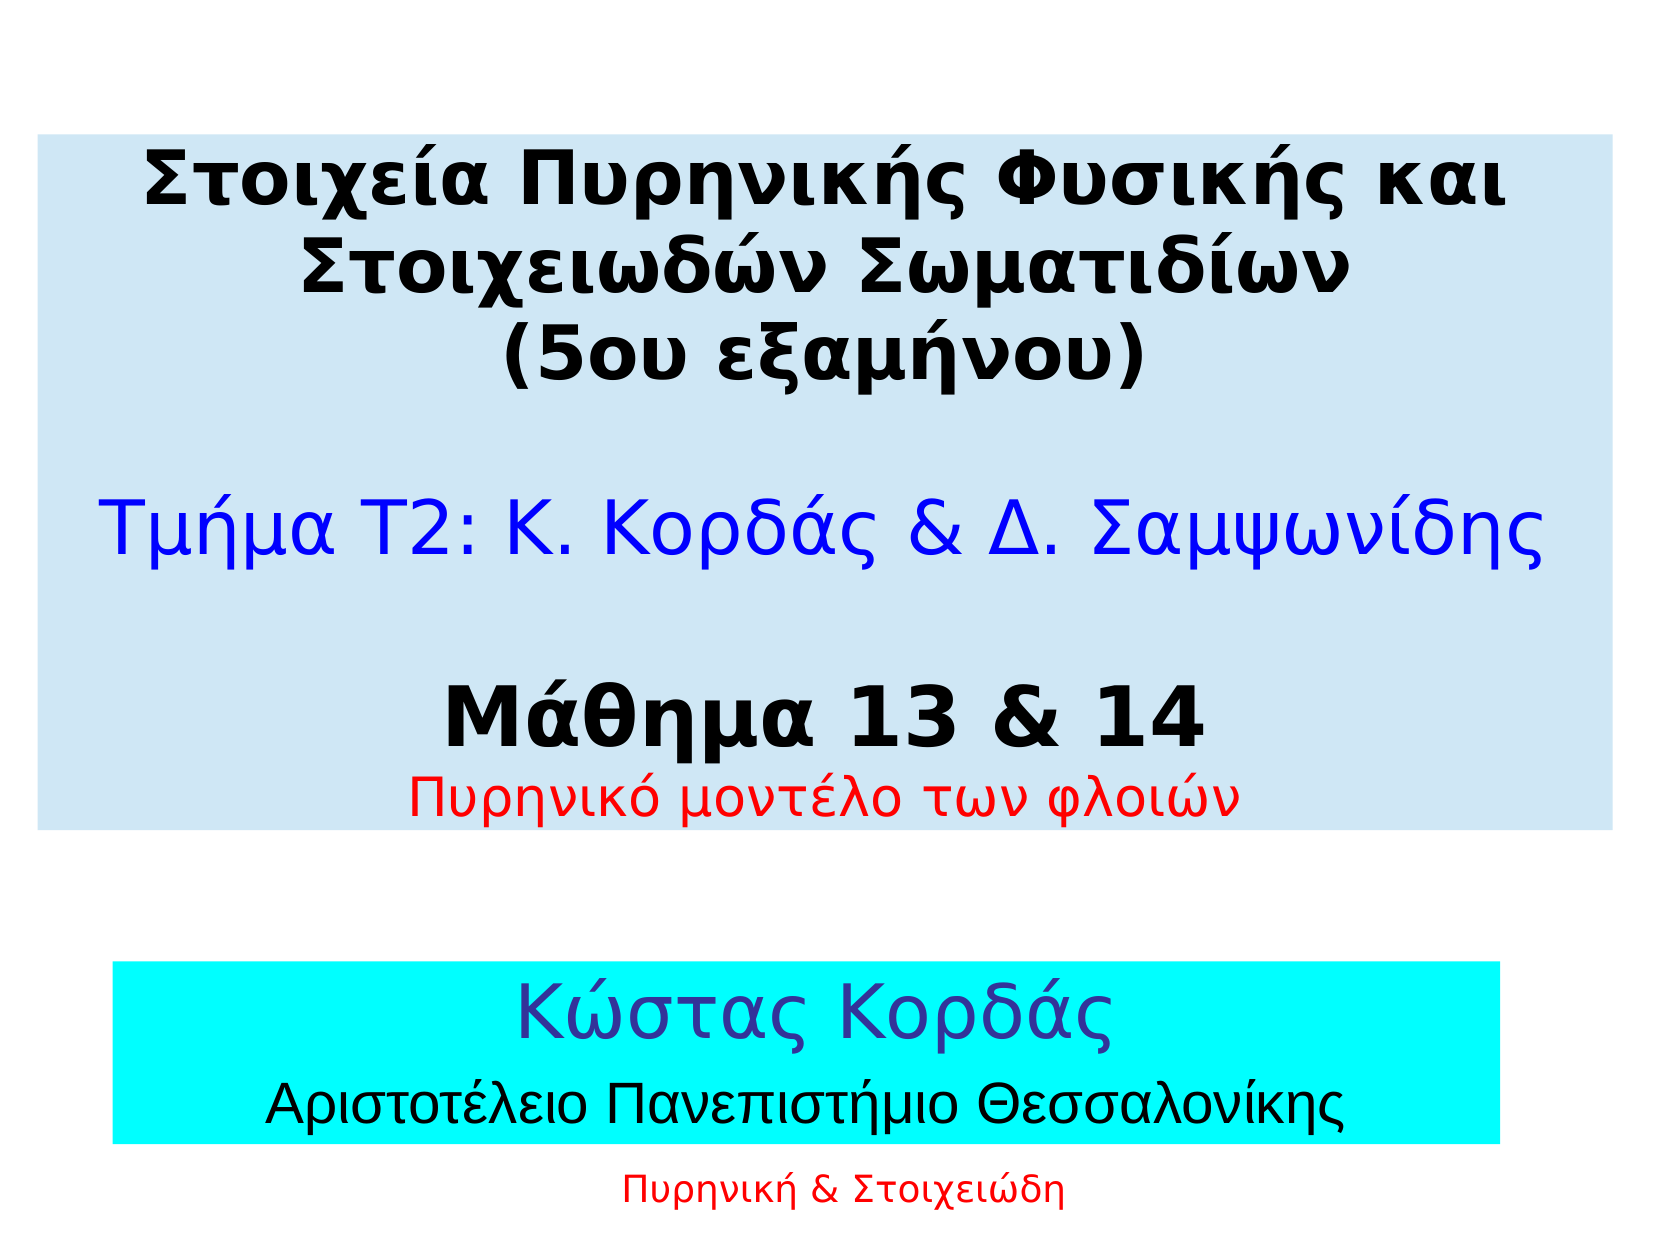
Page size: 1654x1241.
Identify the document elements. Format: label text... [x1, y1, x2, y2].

text_box Πυρηνική & Στοιχειώδη [606, 1160, 1128, 1219]
title Στοιχεία Πυρηνικής Φυσικής και Στοιχειωδών Σωματιδίων (5ου εξαμήνου) Τμήμα T2: Κ. Κορδάς & Δ. Σαμψωνίδης Μάθημα 13 & 14 Πυρηνικό μοντέλο των φλοιών [37, 134, 1613, 831]
text_box Κώστας Κορδάς Αριστοτέλειο Πανεπιστήμιο Θεσσαλονίκης [112, 961, 1501, 1145]
